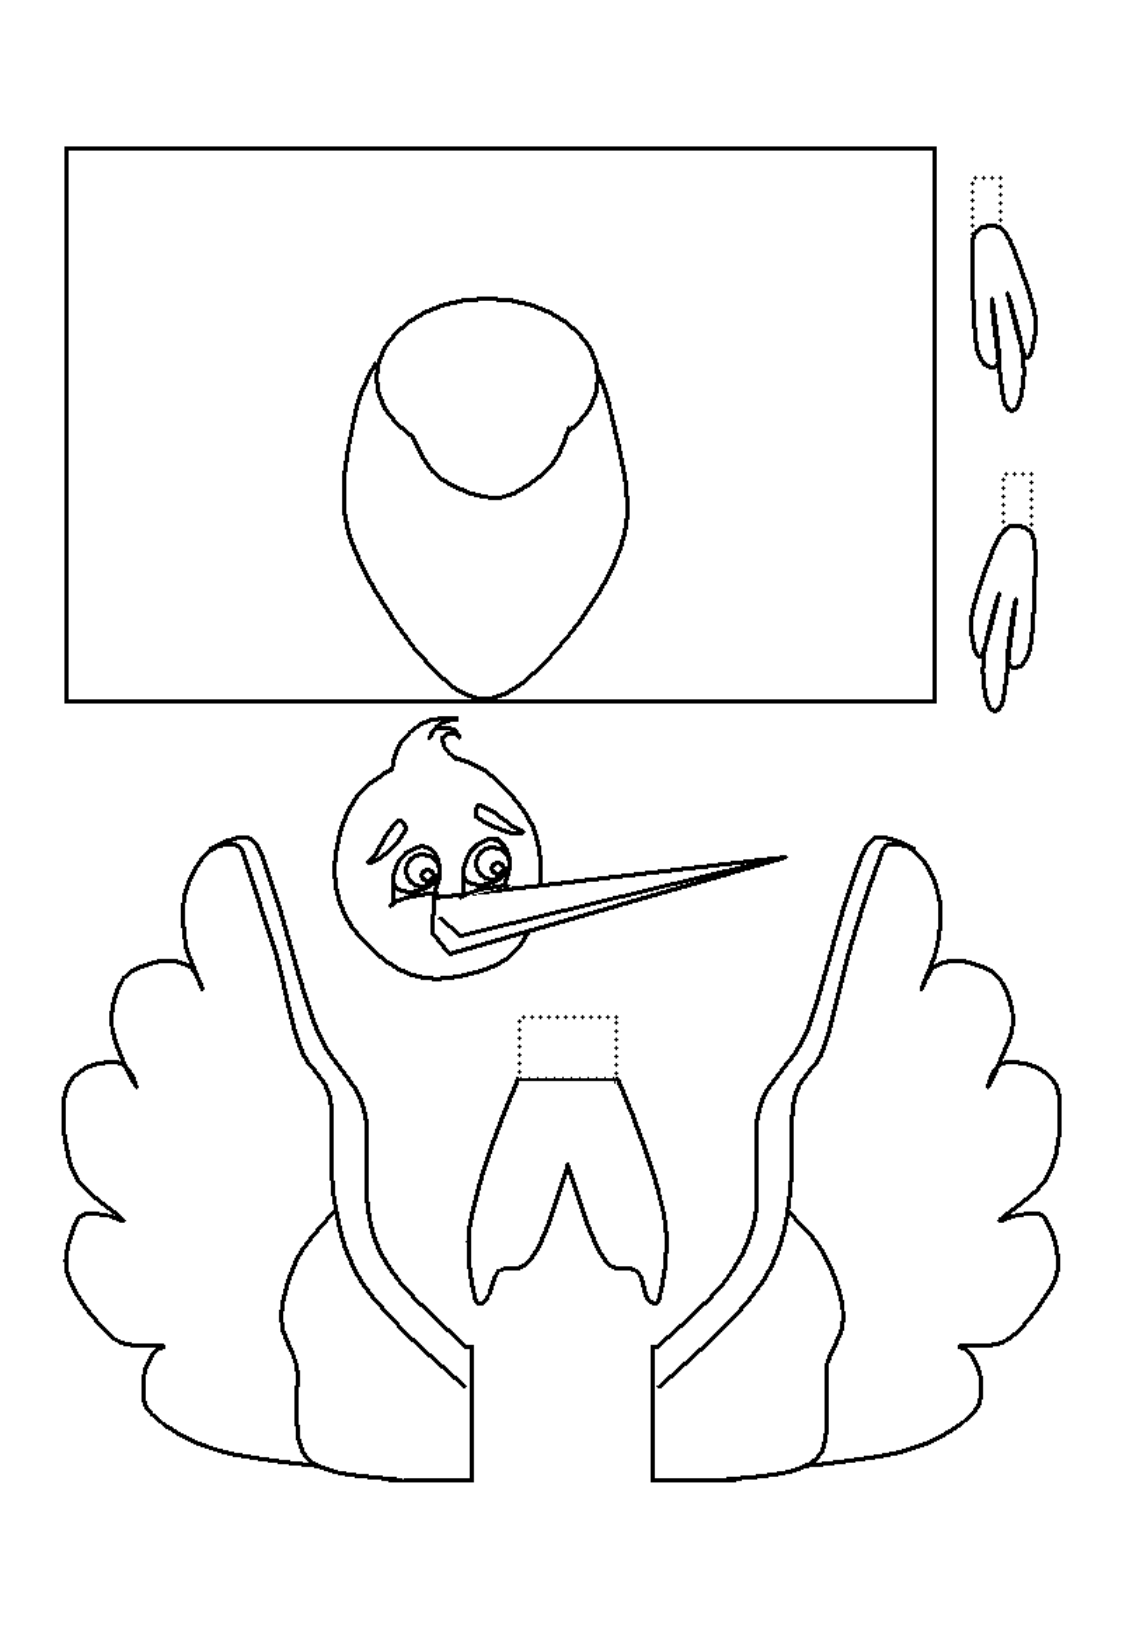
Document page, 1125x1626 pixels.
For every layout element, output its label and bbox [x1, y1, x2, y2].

picture [59, 141, 1066, 1484]
